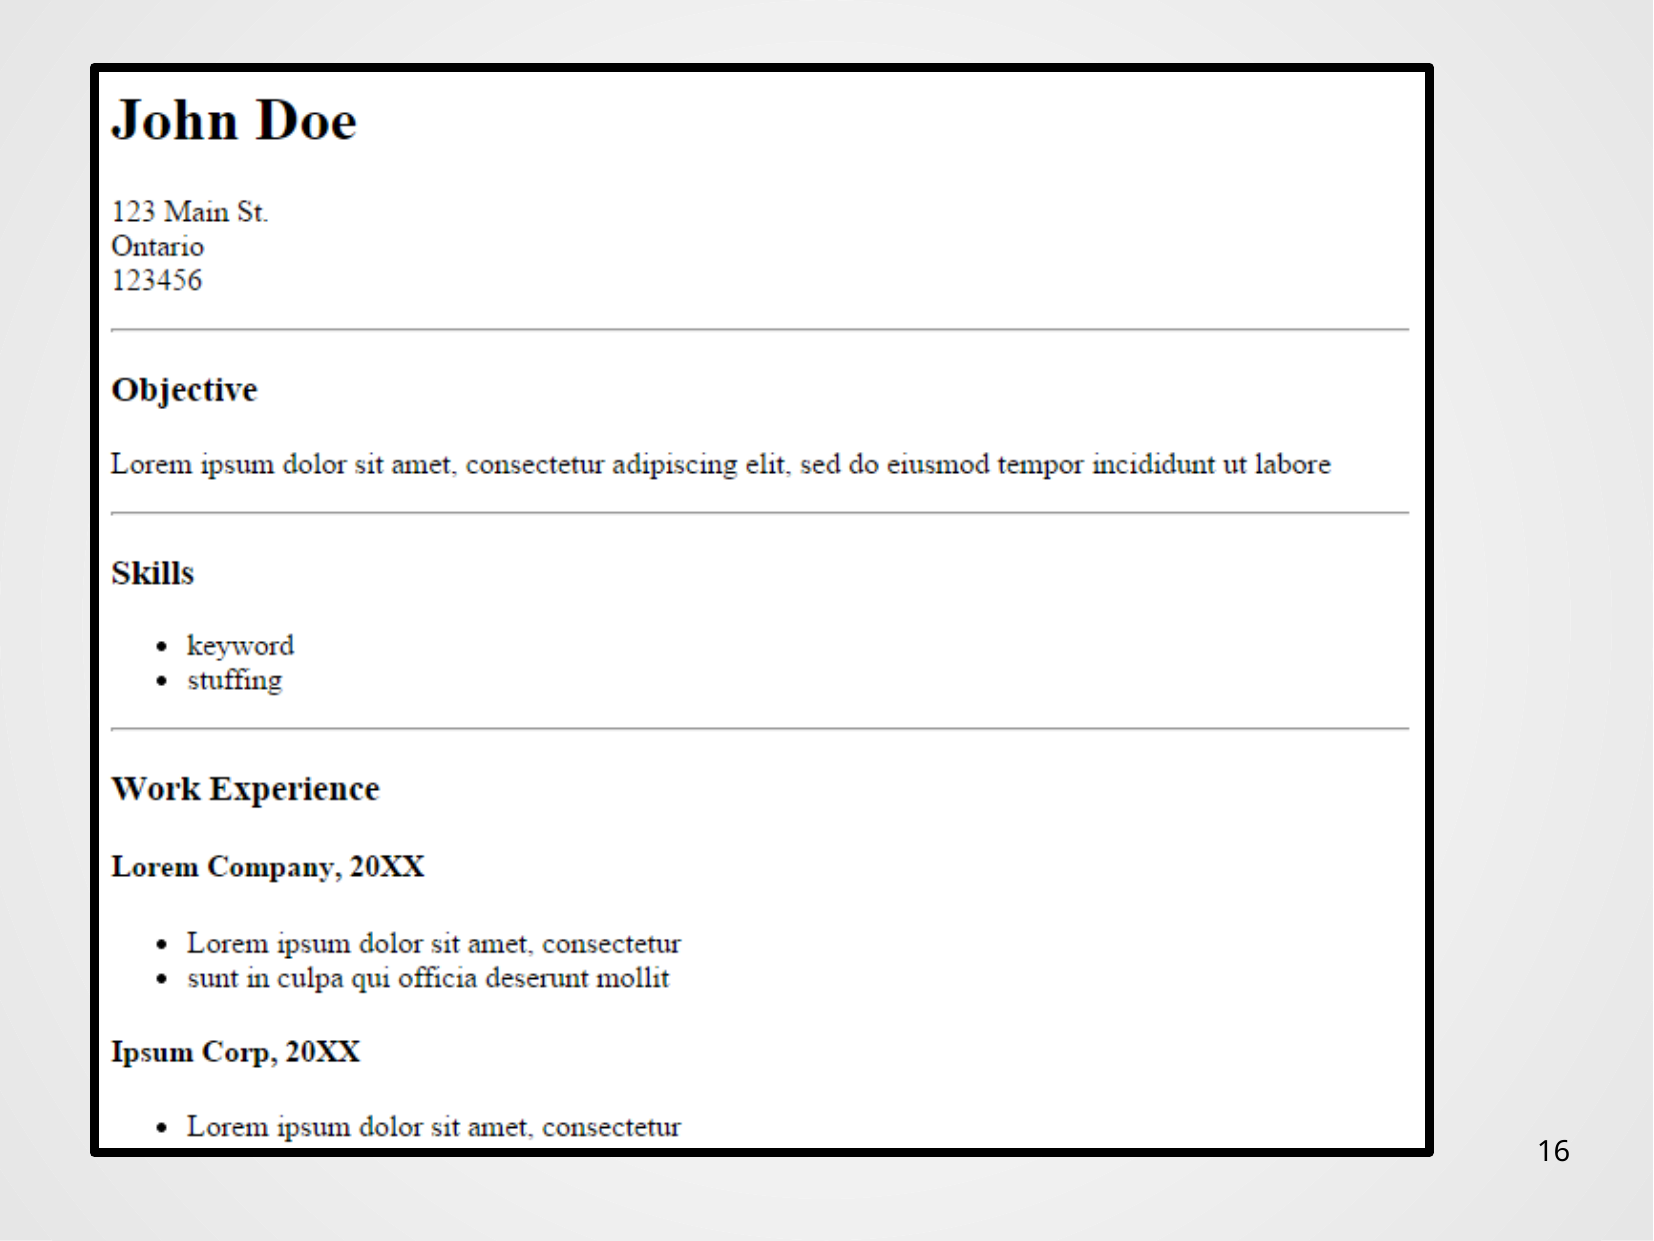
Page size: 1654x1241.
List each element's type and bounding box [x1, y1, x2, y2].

picture [98, 71, 1425, 1148]
